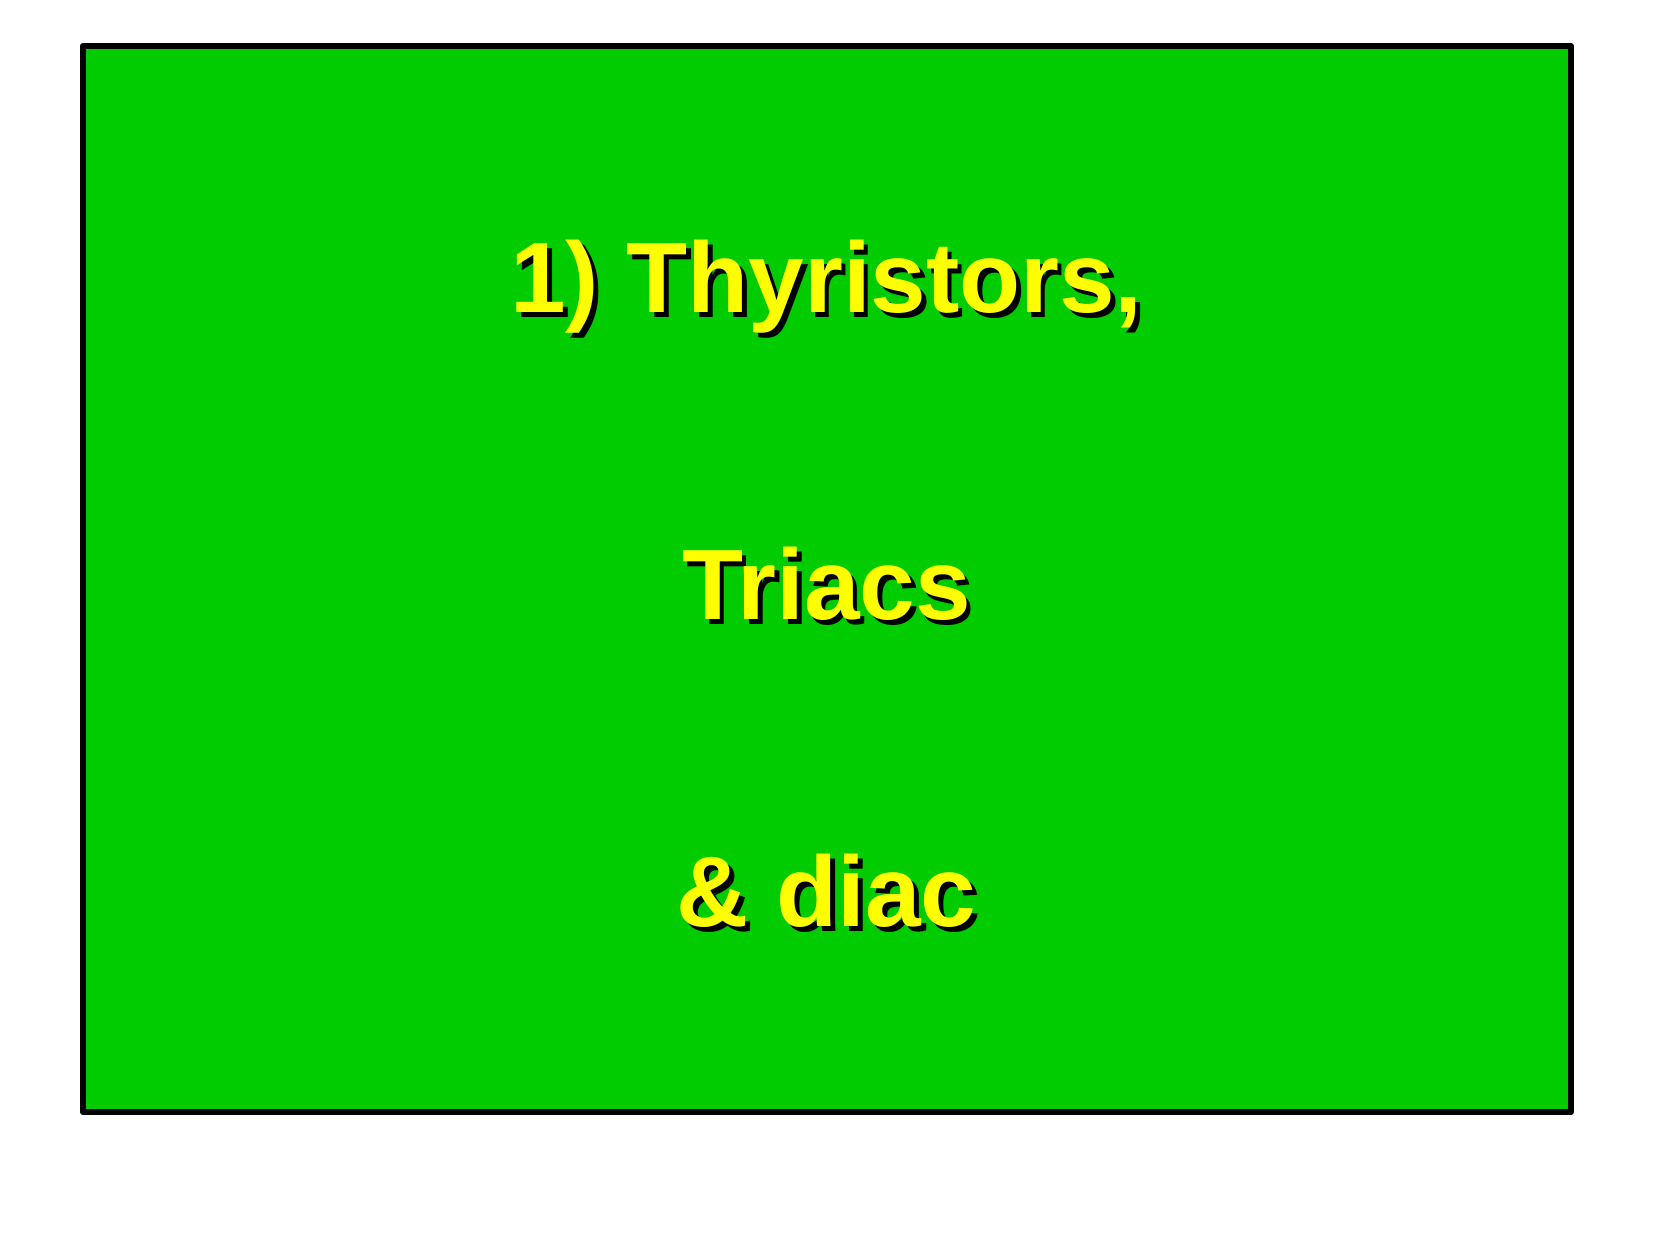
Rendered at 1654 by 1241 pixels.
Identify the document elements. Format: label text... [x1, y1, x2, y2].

subtitle 1) Thyristors, Triacs & diac [82, 46, 1571, 1112]
